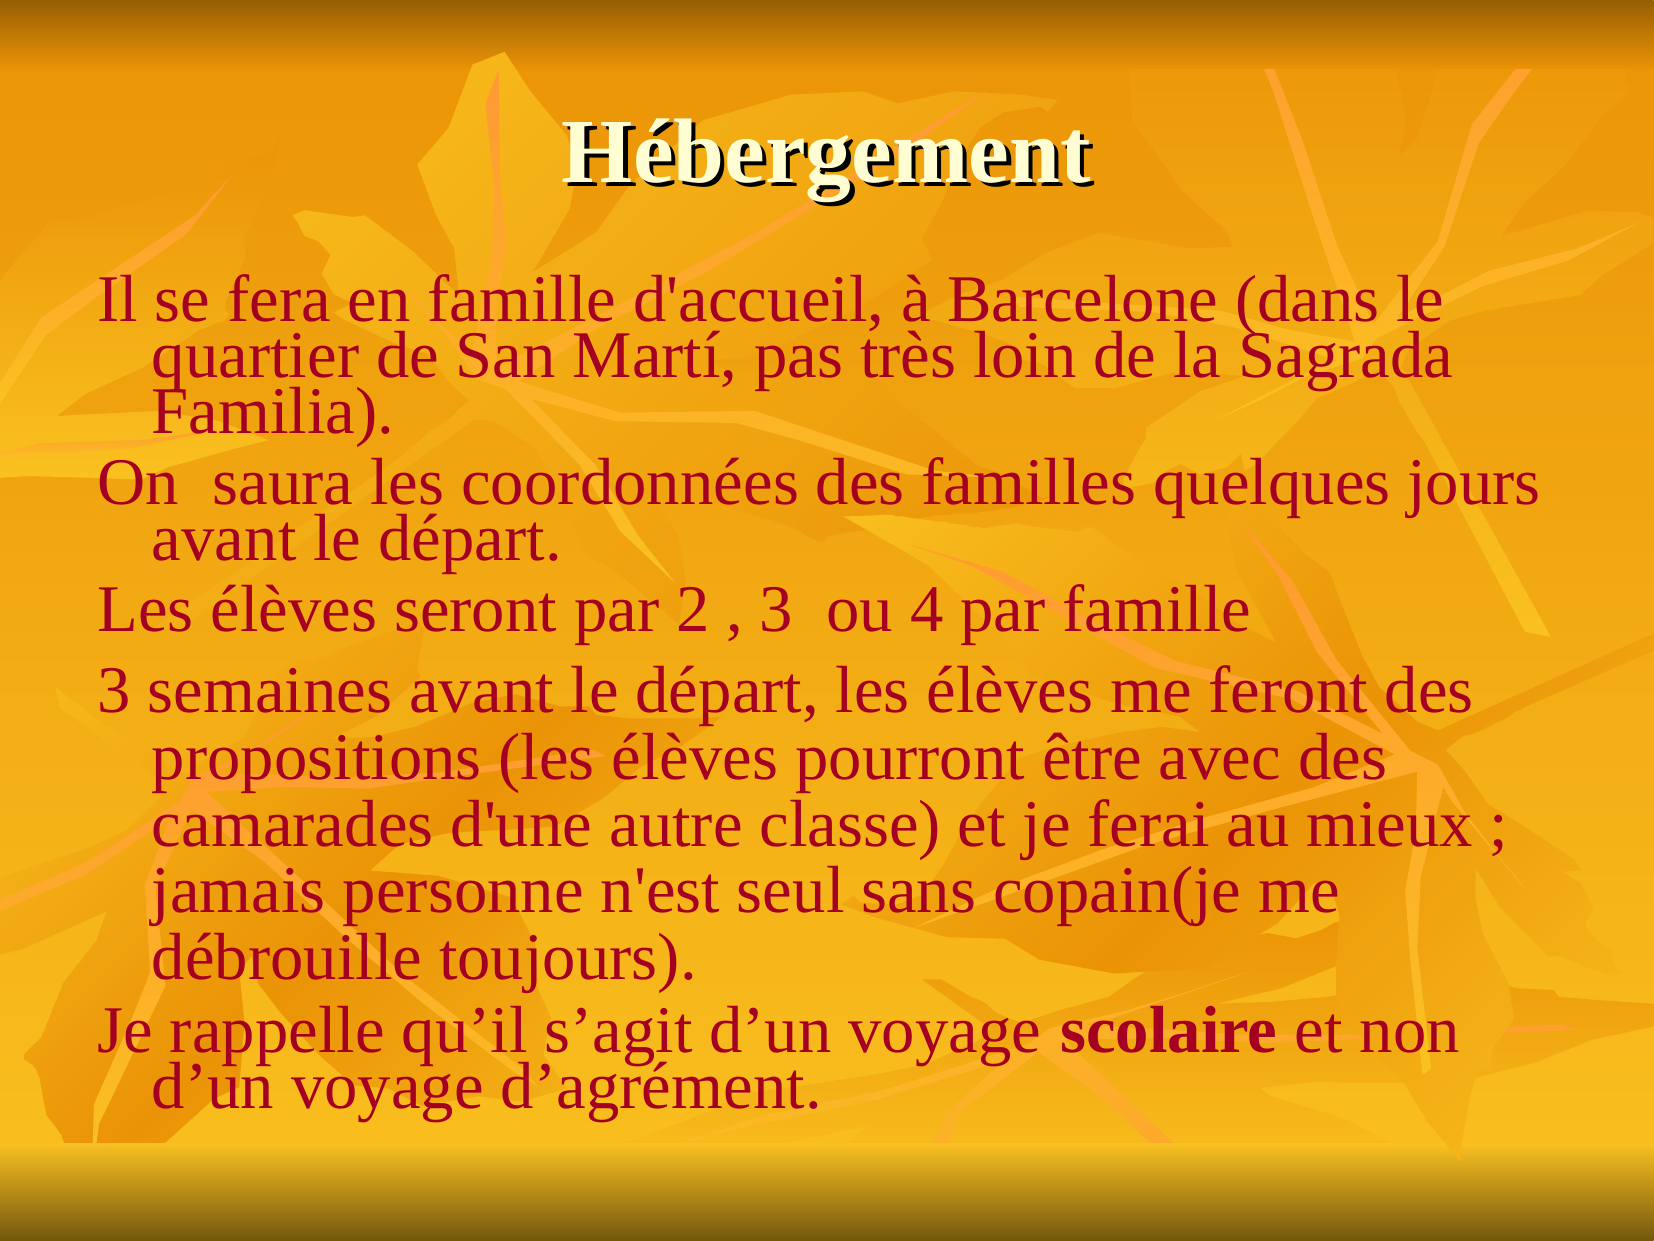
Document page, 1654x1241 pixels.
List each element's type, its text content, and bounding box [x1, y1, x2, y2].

title Hébergement [82, 50, 1571, 257]
text_box Il se fera en famille d'accueil, à Barcelone (dans le quartier de San Martí, pas très loin de la Sagrada Familia). On saura les coordonnées des familles quelques jours avant le départ. Les élèves seront par 2 , 3 ou 4 par famille 3 semaines avant le départ, les élèves me feront des propositions (les élèves pourront être avec des camarades d'une autre classe) et je ferai au mieux ; jamais personne n'est seul sans copain(je me débrouille toujours). Je rappelle qu’il s’agit d’un voyage scolaire et non d’un voyage d’agrément. [82, 268, 1571, 1212]
